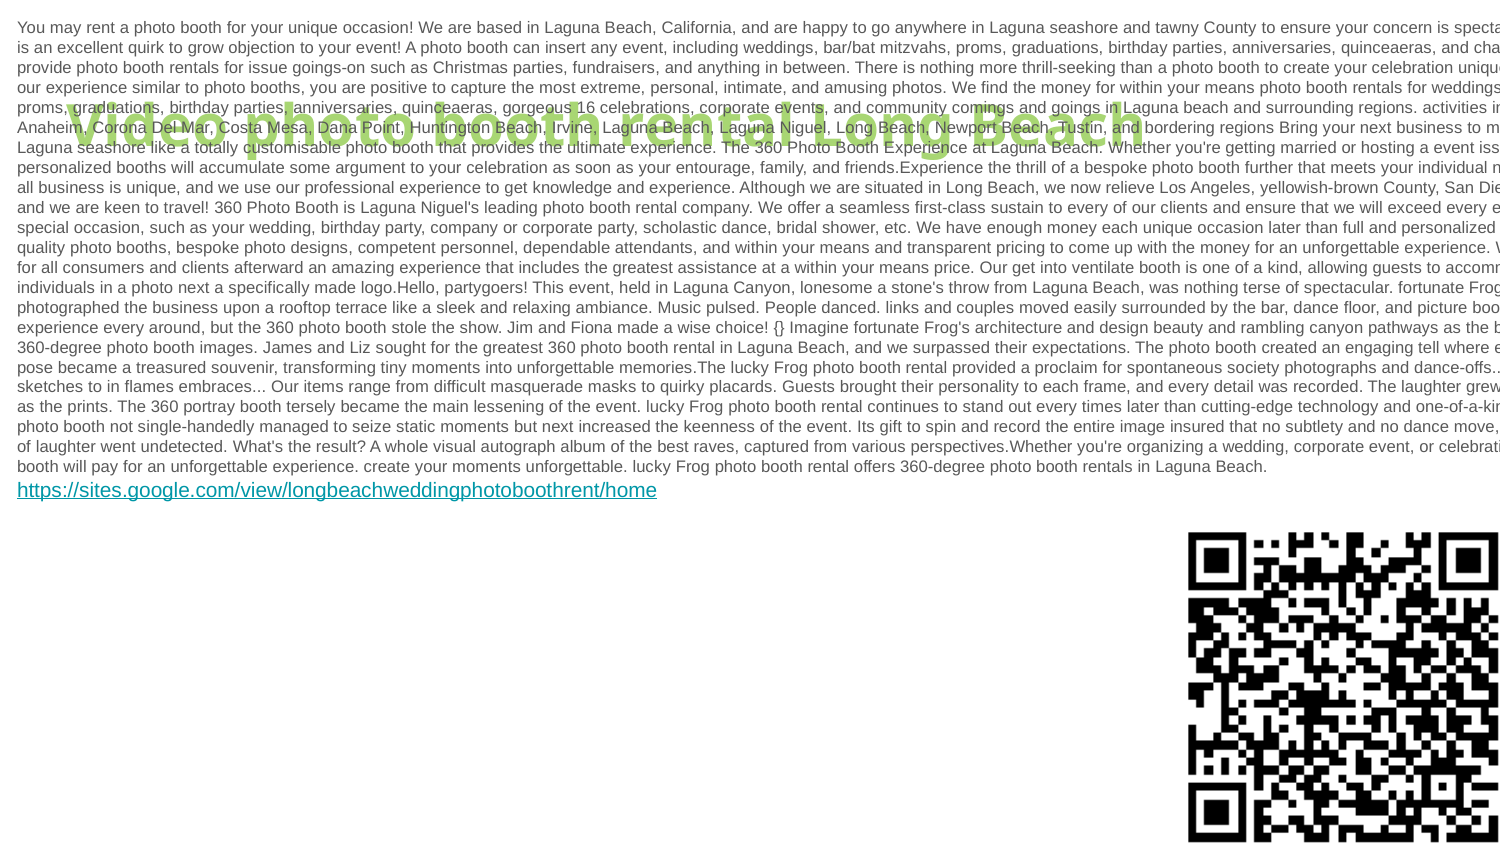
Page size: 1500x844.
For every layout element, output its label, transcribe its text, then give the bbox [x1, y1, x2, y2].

text_box You may rent a photo booth for your unique occasion! We are based in Laguna Beach, California, and are happy to go anywhere in Laguna seashore and tawny County to ensure your concern is spectacular. A photo booth is an excellent quirk to grow objection to your event! A photo booth can insert any event, including weddings, bar/bat mitzvahs, proms, graduations, birthday parties, anniversaries, quinceaeras, and charming 16. We then provide photo booth rentals for issue goings-on such as Christmas parties, fundraisers, and anything in between. There is nothing more thrill-seeking than a photo booth to create your celebration unique! in the manner of our experience similar to photo booths, you are positive to capture the most extreme, personal, intimate, and amusing photos. We find the money for within your means photo booth rentals for weddings, bar/bat mitzvahs, proms, graduations, birthday parties, anniversaries, quinceaeras, gorgeous 16 celebrations, corporate events, and community comings and goings in Laguna beach and surrounding regions. activities in the Laguna Beach, Anaheim, Corona Del Mar, Costa Mesa, Dana Point, Huntington Beach, Irvine, Laguna Beach, Laguna Niguel, Long Beach, Newport Beach, Tustin, and bordering regions Bring your next business to moving picture in Laguna seashore like a totally customisable photo booth that provides the ultimate experience. The 360 Photo Booth Experience at Laguna Beach. Whether you're getting married or hosting a event issue or party, our personalized booths will accumulate some argument to your celebration as soon as your entourage, family, and friends.Experience the thrill of a bespoke photo booth further that meets your individual needs. We allow that all business is unique, and we use our professional experience to get knowledge and experience. Although we are situated in Long Beach, we now relieve Los Angeles, yellowish-brown County, San Diego, and Phoenix, and we are keen to travel! 360 Photo Booth is Laguna Niguel's leading photo booth rental company. We offer a seamless first-class sustain to every of our clients and ensure that we will exceed every expectations for any special occasion, such as your wedding, birthday party, company or corporate party, scholastic dance, bridal shower, etc. We have enough money each unique occasion later than full and personalized packages, high-quality photo booths, bespoke photo designs, competent personnel, dependable attendants, and within your means and transparent pricing to come up with the money for an unforgettable experience. We have the funds for all consumers and clients afterward an amazing experience that includes the greatest assistance at a within your means price. Our get into ventilate booth is one of a kind, allowing guests to accommodate up to ten individuals in a photo next a specifically made logo.Hello, partygoers! This event, held in Laguna Canyon, lonesome a stone's throw from Laguna Beach, was nothing terse of spectacular. fortunate Frog Photo Booth photographed the business upon a rooftop terrace like a sleek and relaxing ambiance. Music pulsed. People danced. links and couples moved easily surrounded by the bar, dance floor, and picture booth. It was a thrilling experience every around, but the 360 photo booth stole the show. Jim and Fiona made a wise choice! {} Imagine fortunate Frog's architecture and design beauty and rambling canyon pathways as the breathtaking air for 360-degree photo booth images. James and Liz sought for the greatest 360 photo booth rental in Laguna Beach, and we surpassed their expectations. The photo booth created an engaging tell where every smile and pose became a treasured souvenir, transforming tiny moments into unforgettable memories.The lucky Frog photo booth rental provided a proclaim for spontaneous society photographs and dance-offs... From interactive sketches to in flames embraces... Our items range from difficult masquerade masks to quirky placards. Guests brought their personality to each frame, and every detail was recorded. The laughter grew in tandem as soon as the prints. The 360 portray booth tersely became the main lessening of the event. lucky Frog photo booth rental continues to stand out every times later than cutting-edge technology and one-of-a-kind features.The 360 photo booth not single-handedly managed to seize static moments but next increased the keenness of the event. Its gift to spin and record the entire image insured that no subtlety and no dance move, and no hasty burst of laughter went undetected. What's the result? A whole visual autograph album of the best raves, captured from various perspectives.Whether you're organizing a wedding, corporate event, or celebration, our 360 photo booth will pay for an unforgettable experience. create your moments unforgettable. lucky Frog photo booth rental offers 360-degree photo booth rentals in Laguna Beach. https://sites.google.com/view/longbeachweddingphotoboothrent/home [2, 2, 1500, 844]
picture [1187, 531, 1500, 844]
